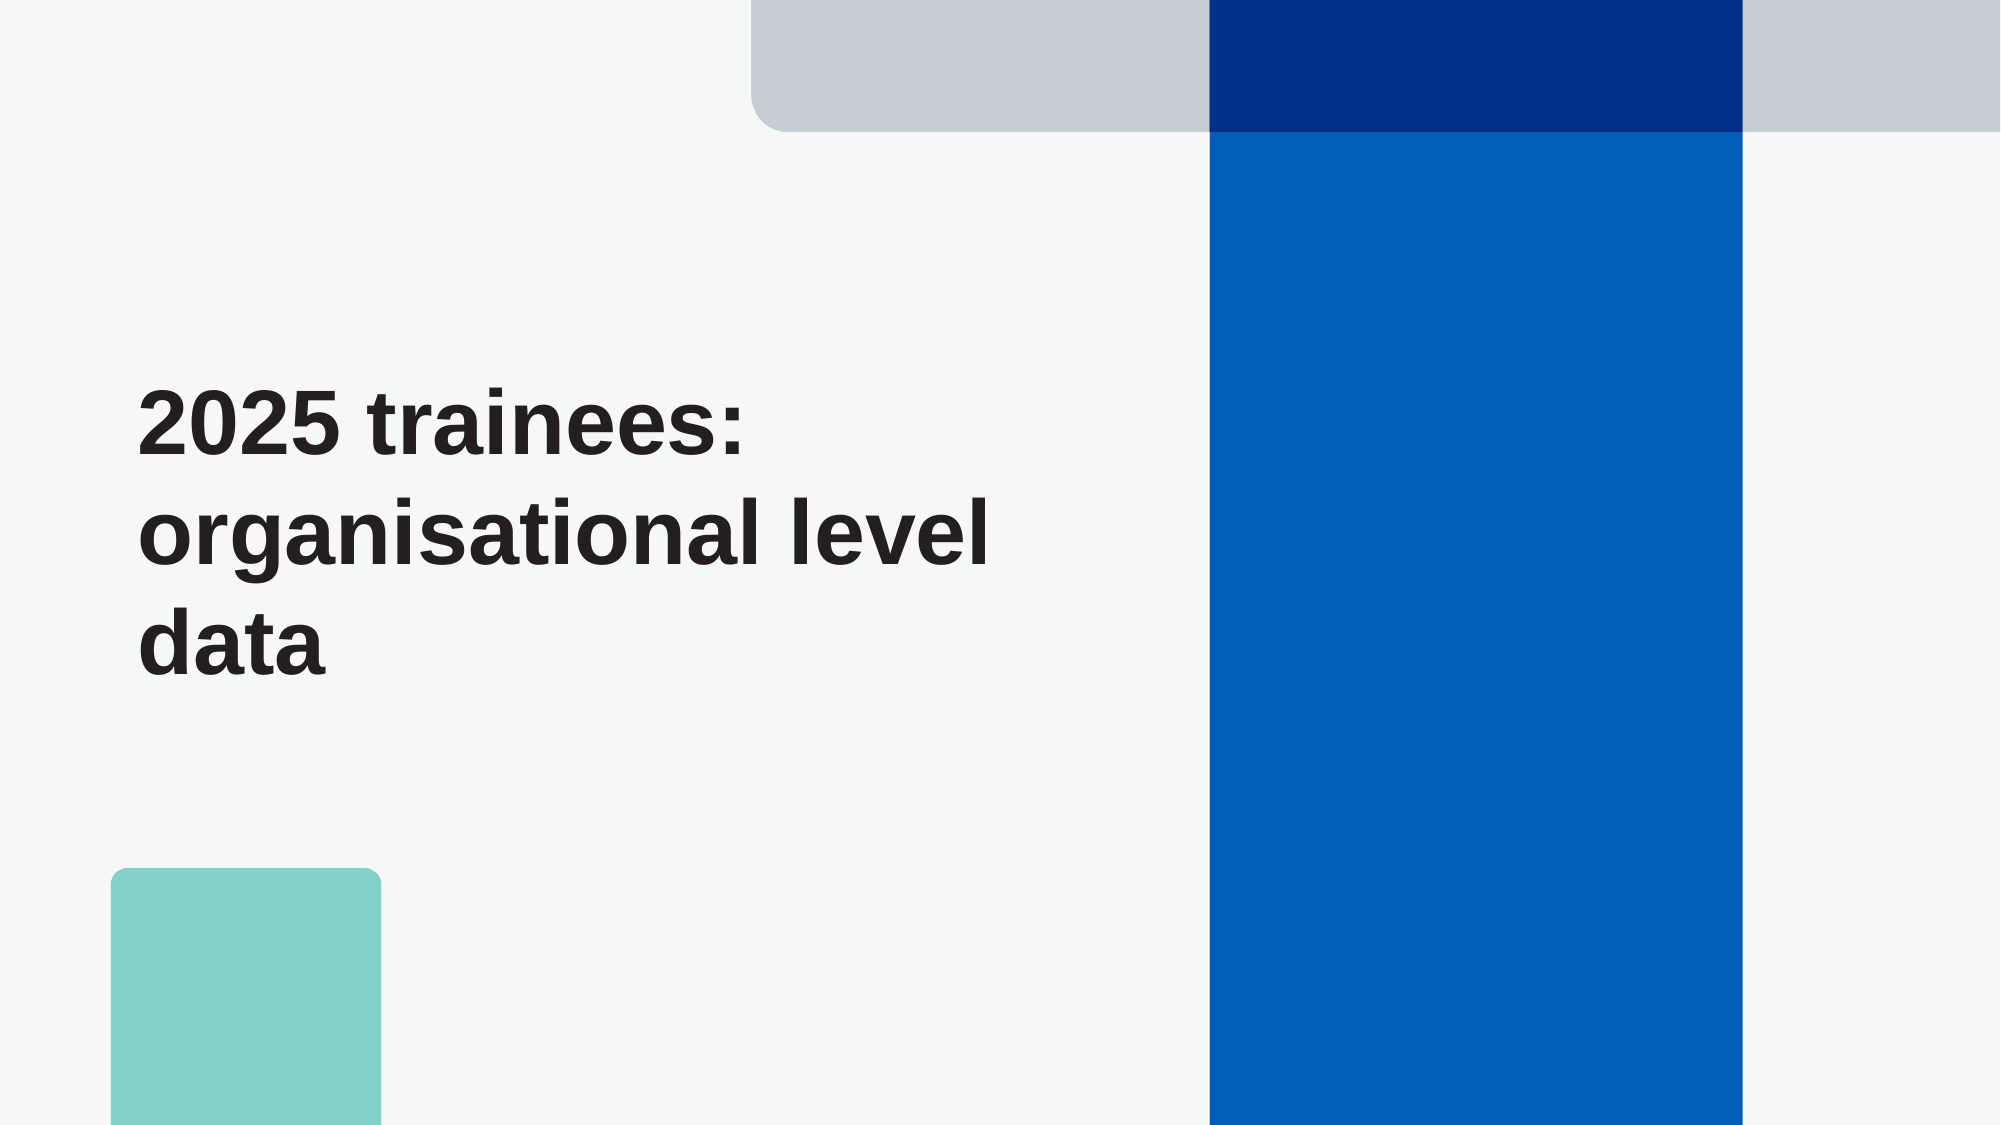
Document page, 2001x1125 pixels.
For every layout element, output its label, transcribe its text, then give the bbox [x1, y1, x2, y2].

title 2025 trainees: organisational level data [122, 355, 1188, 573]
